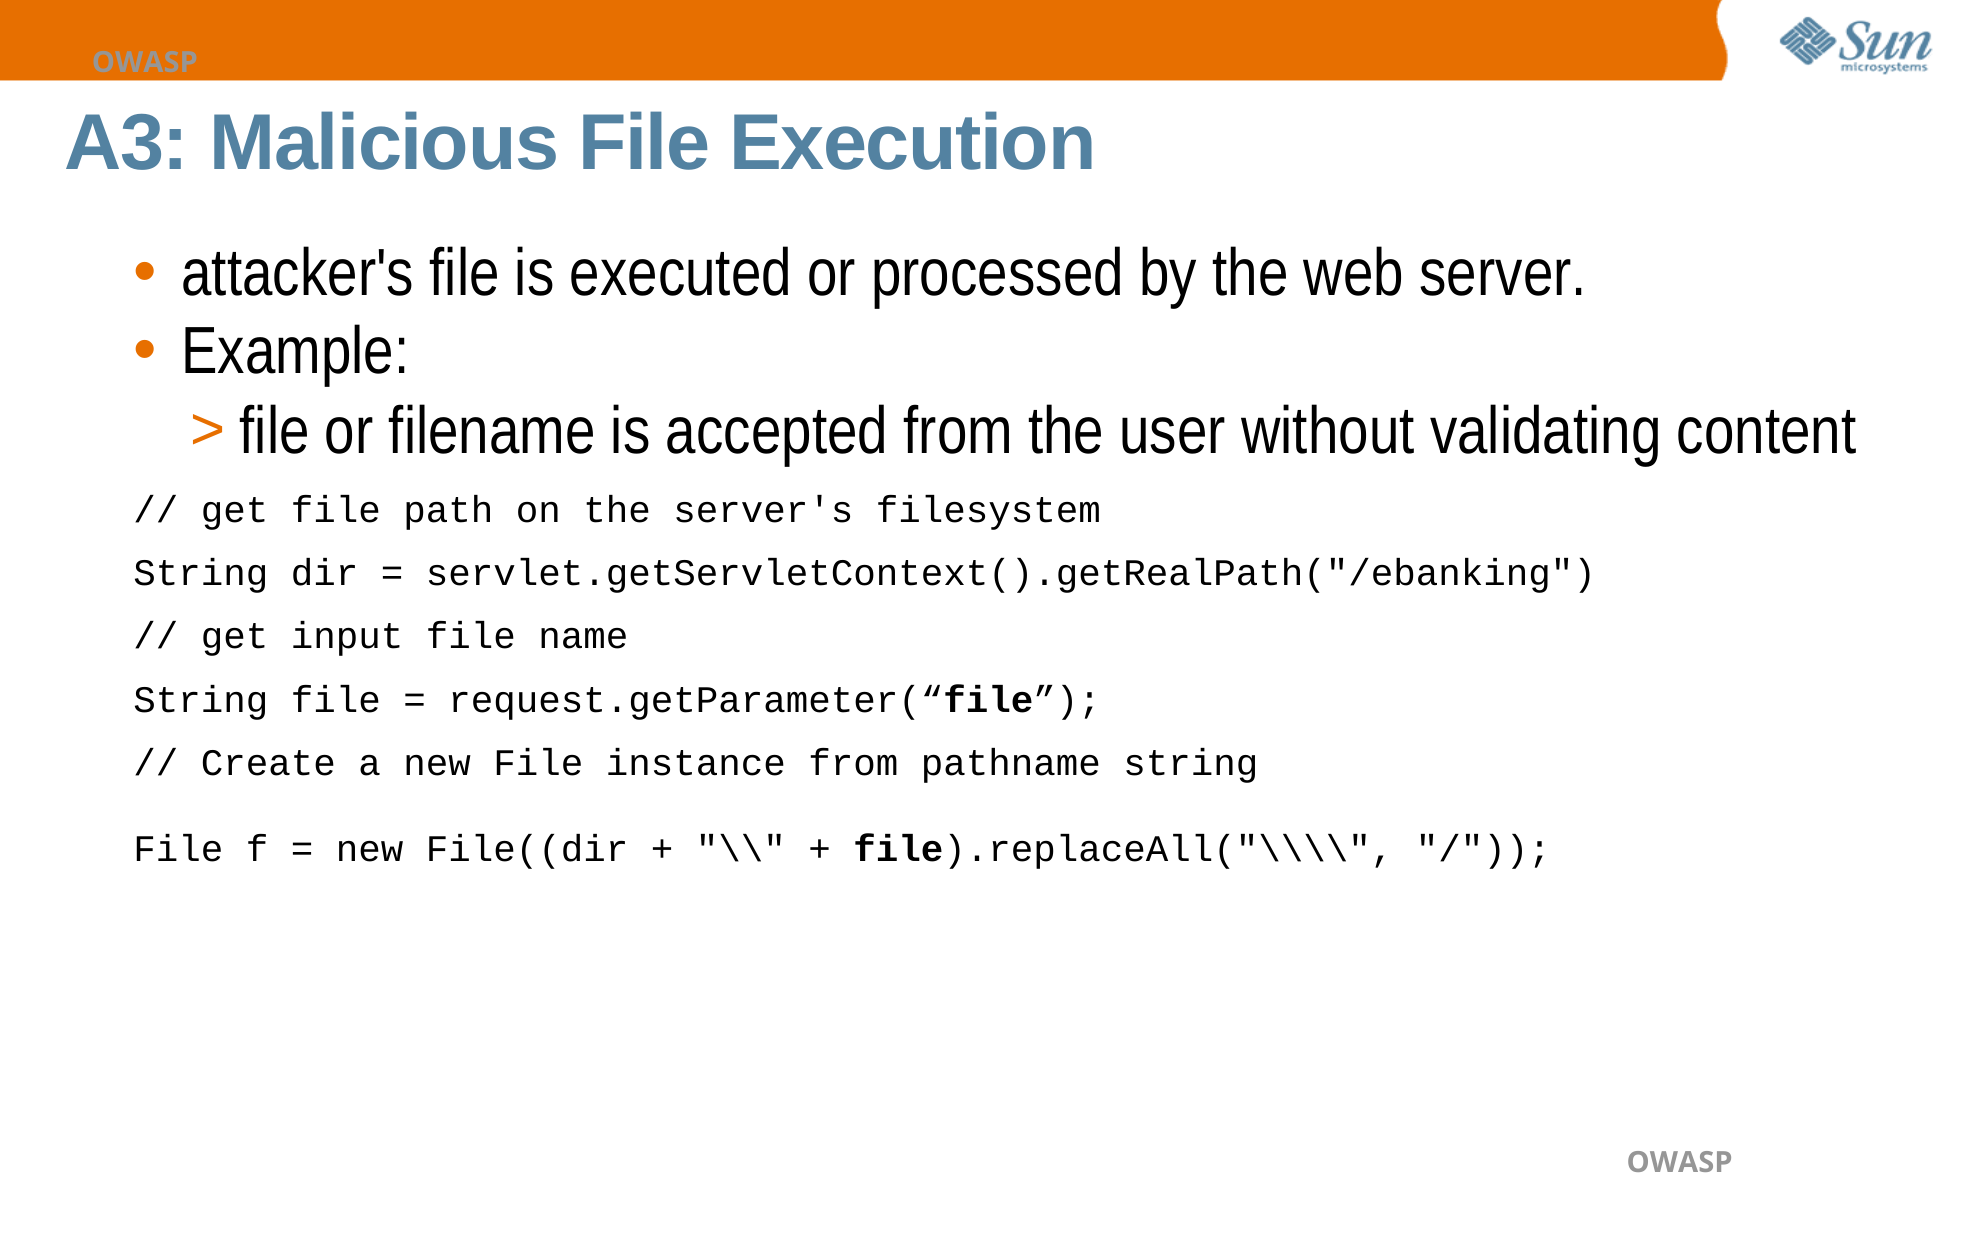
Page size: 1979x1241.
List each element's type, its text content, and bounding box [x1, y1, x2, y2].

picture [0, 0, 1979, 83]
list attacker's file is executed or processed by the web server. Example: file or filename is accepted from the user without validating content // get file path on the server's filesystem String dir = servlet.getServletContext().getRealPath("/ebanking") // get input file name String file = request.getParameter(“file”); // Create a new File instance from pathname string File f = new File((dir + "\\" + file).replaceAll("\\\\", "/")); [98, 236, 1880, 1030]
title A3: Malicious File Execution [49, 73, 1880, 217]
